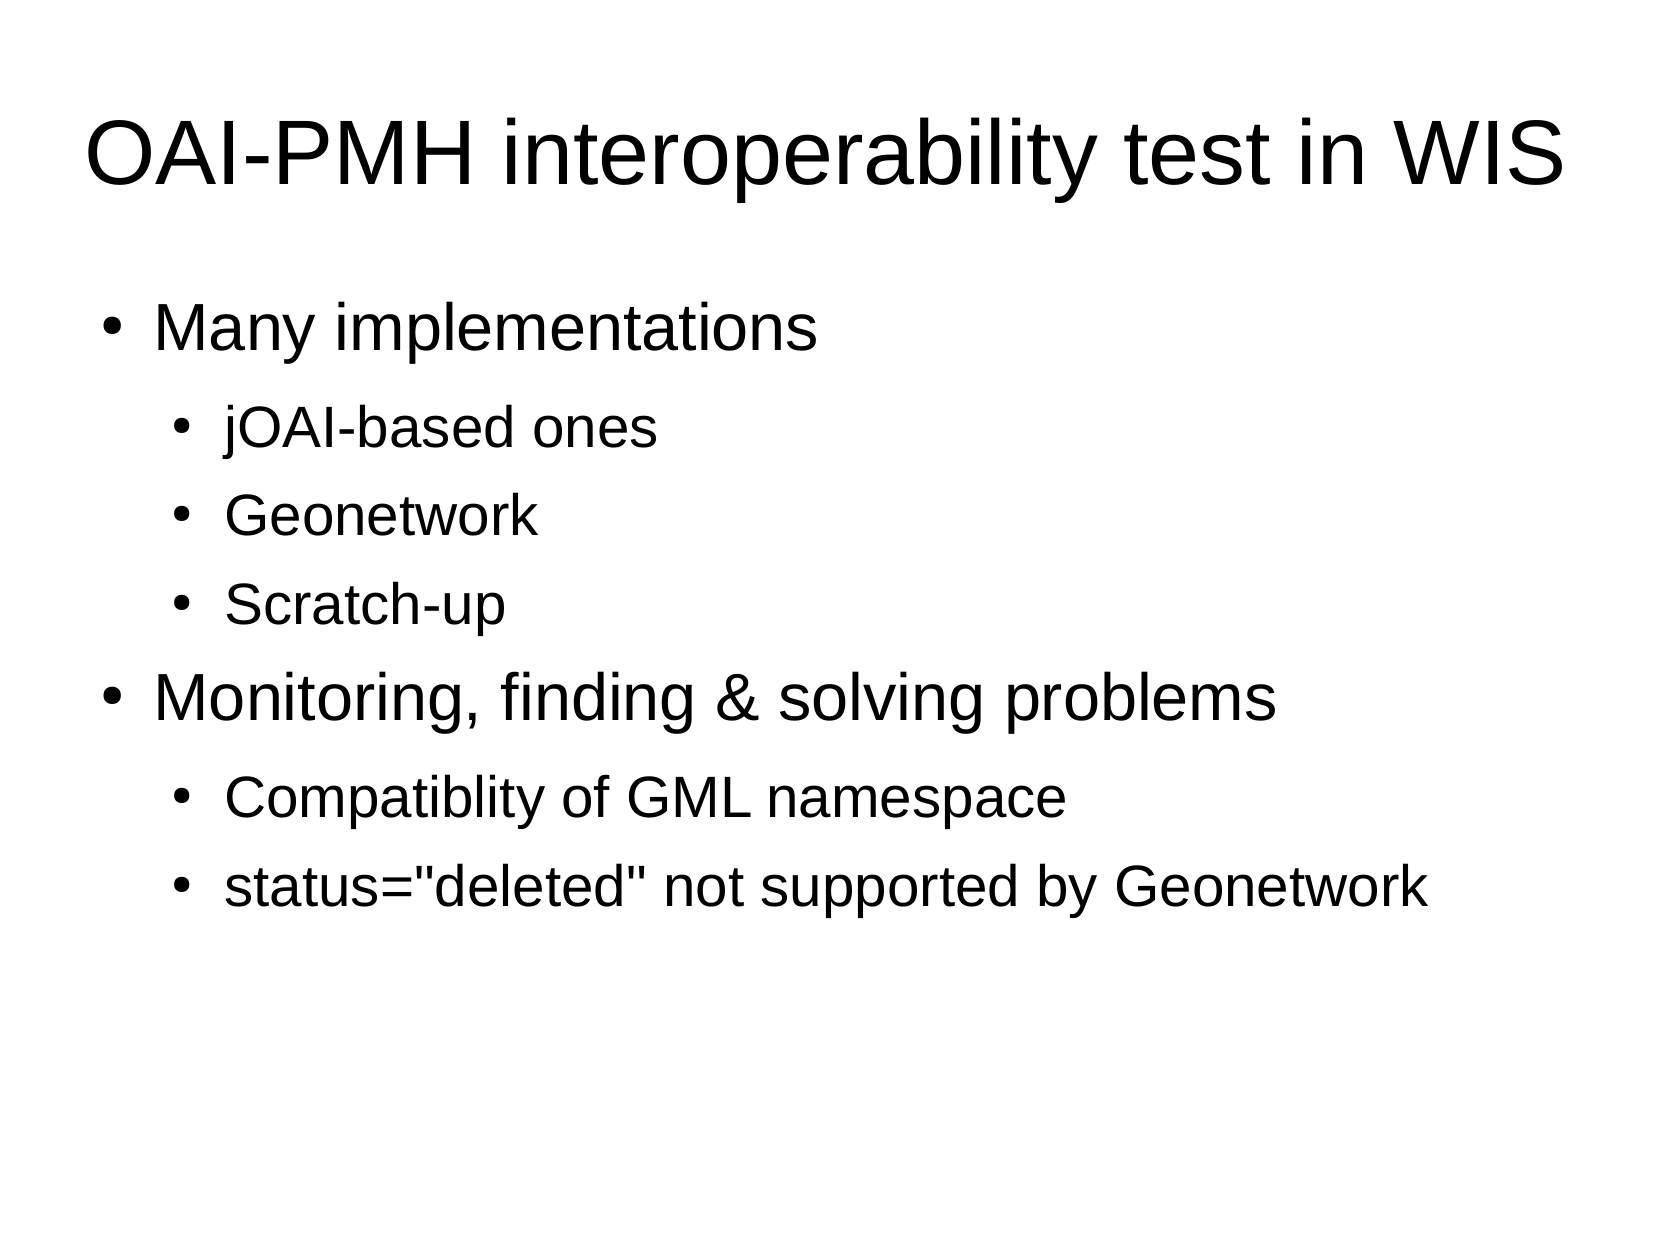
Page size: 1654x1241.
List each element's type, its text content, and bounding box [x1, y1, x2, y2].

list Many implementations jOAI-based ones Geonetwork Scratch-up Monitoring, finding & solving problems Compatiblity of GML namespace status="deleted" not supported by Geonetwork [82, 290, 1571, 1109]
title OAI-PMH interoperability test in WIS [82, 49, 1571, 257]
